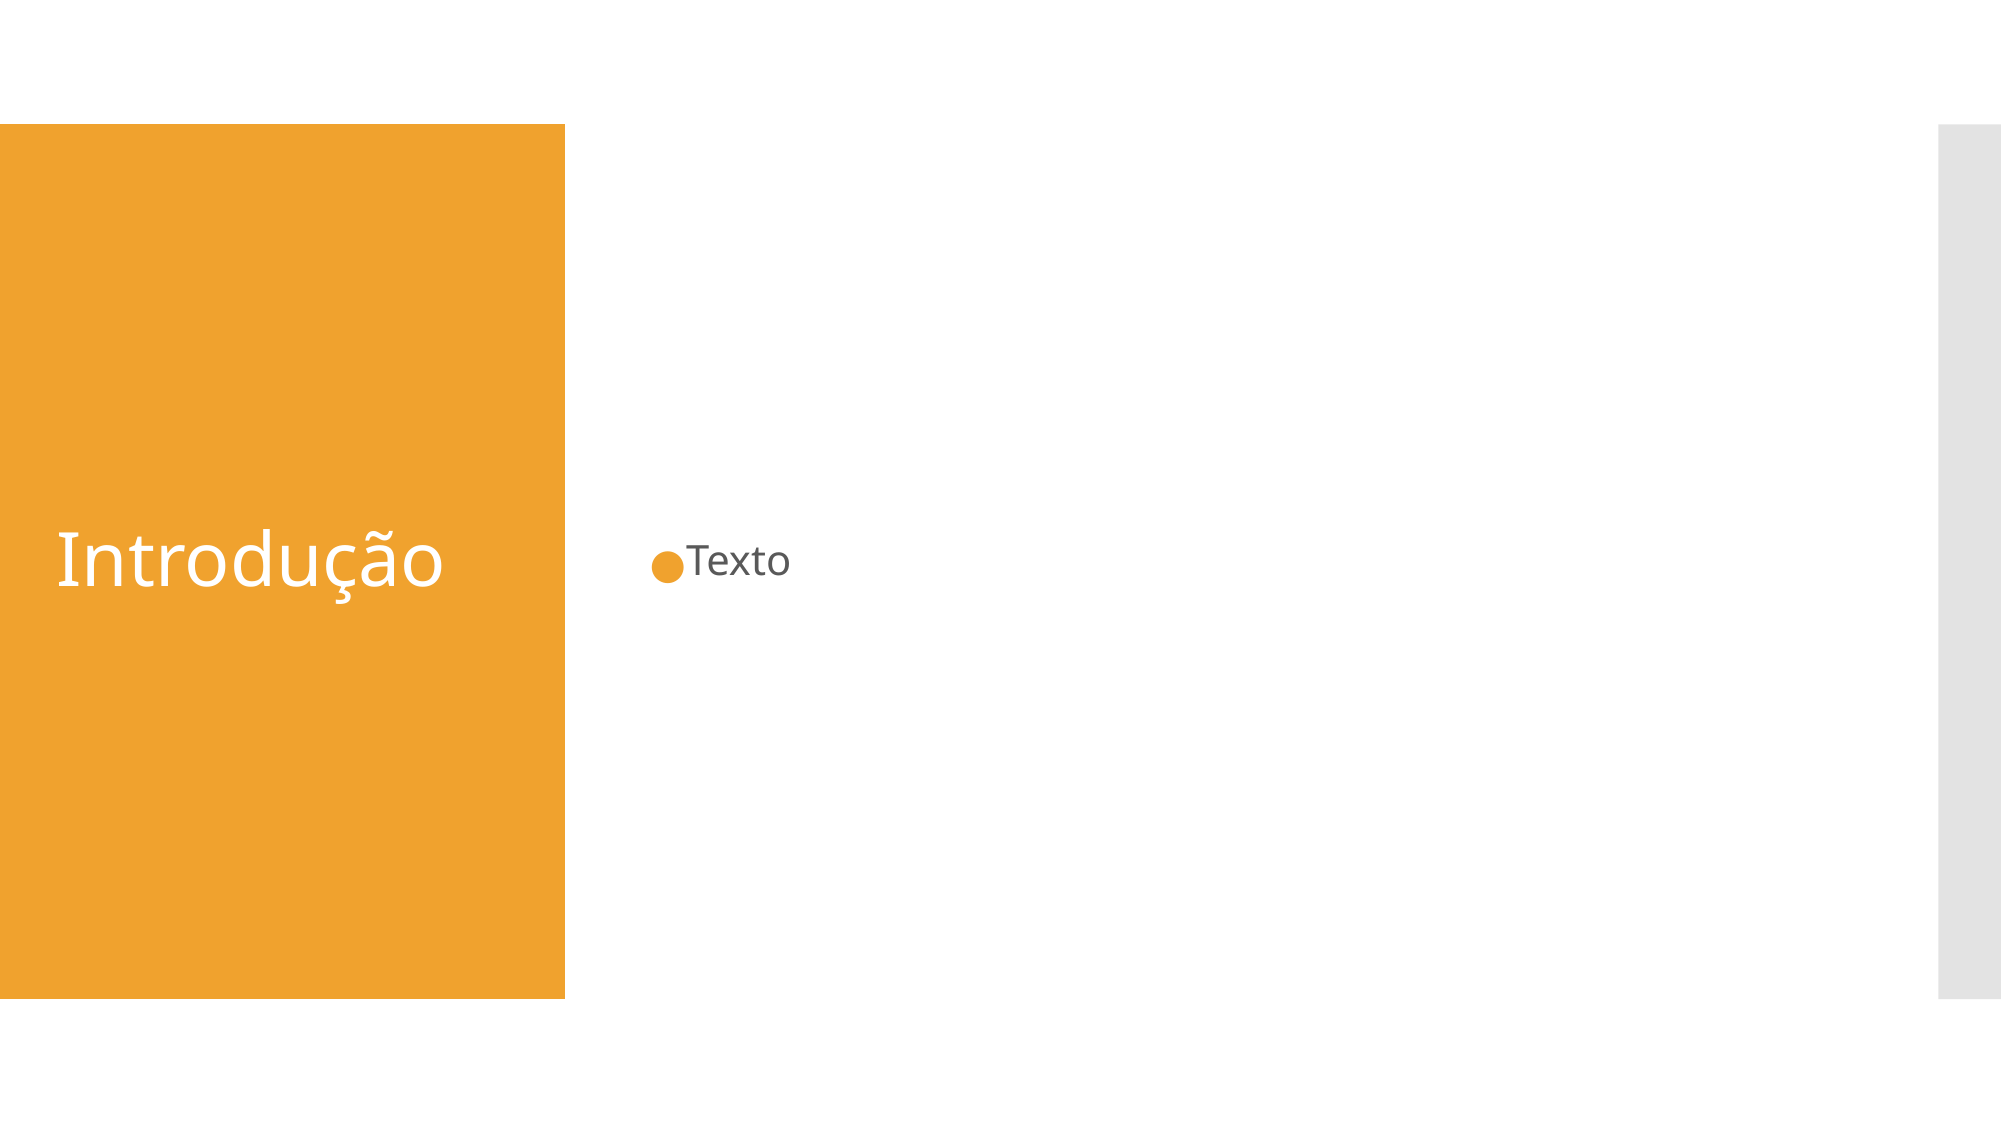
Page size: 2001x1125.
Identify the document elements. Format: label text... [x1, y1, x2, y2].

text_box Texto [635, 142, 1835, 982]
text_box Introdução [41, 184, 525, 939]
